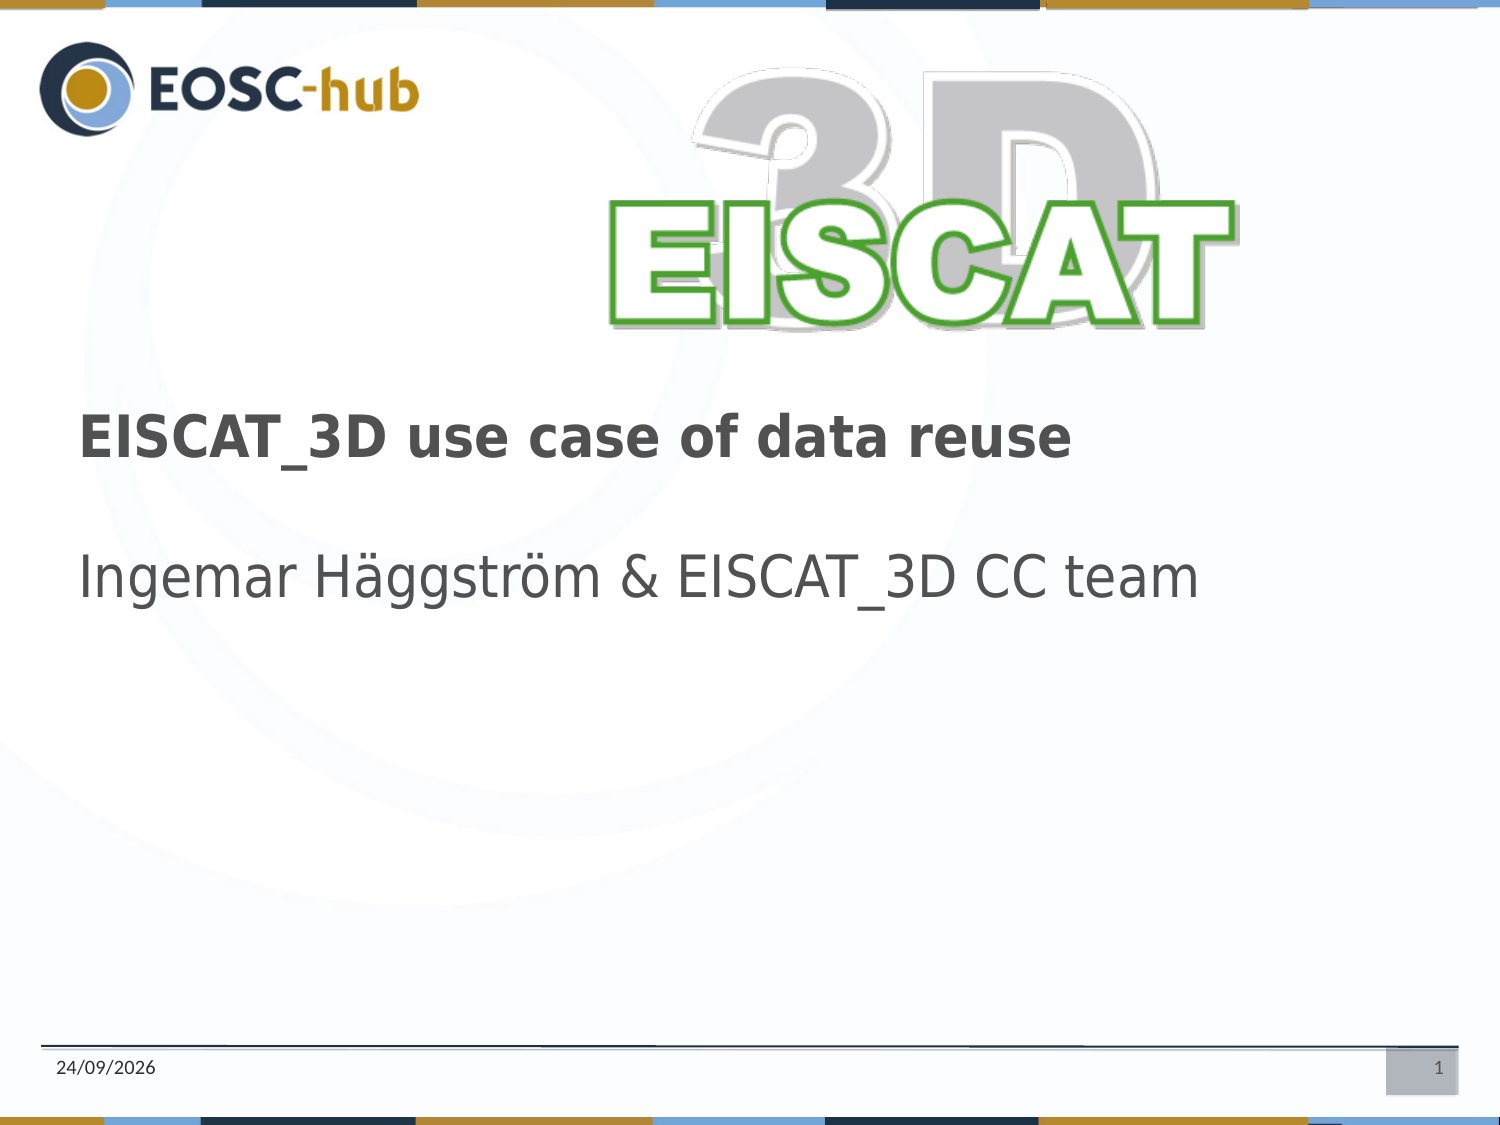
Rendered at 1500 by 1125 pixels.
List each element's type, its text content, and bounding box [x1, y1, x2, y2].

slide_number 09/05/2019 [41, 1046, 392, 1094]
slide_number <number> [1074, 1046, 1459, 1094]
text_box EISCAT_3D use case of data reuse Ingemar Häggström & EISCAT_3D CC team [63, 391, 1376, 617]
picture [0, 0, 1500, 1125]
